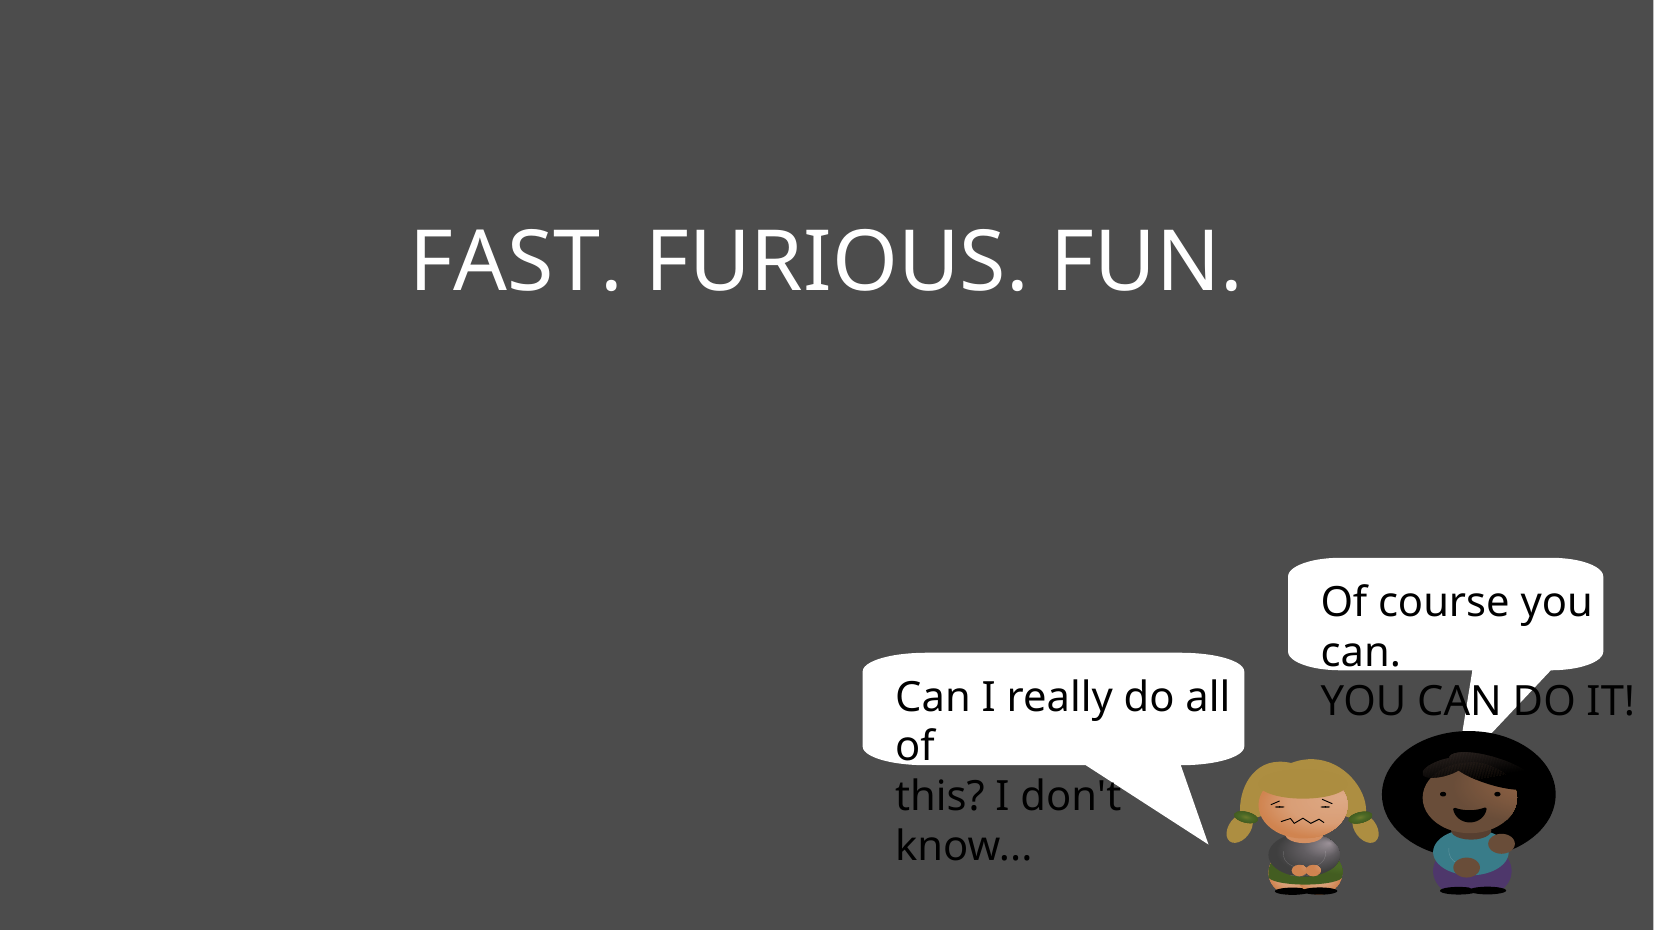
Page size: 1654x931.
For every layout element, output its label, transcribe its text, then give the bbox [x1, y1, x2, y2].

text_box [1520, 690, 1532, 704]
text_box [862, 652, 1240, 760]
text_box [1482, 690, 1494, 709]
text_box [1288, 557, 1599, 666]
text_box Can I really do all of this? I don't know... [880, 664, 1250, 785]
picture [1226, 759, 1379, 905]
text_box Of course you can. YOU CAN DO IT! [1305, 569, 1654, 690]
picture [1381, 731, 1556, 904]
title FAST. FURIOUS. FUN. [120, 189, 1533, 345]
text_box [1462, 690, 1516, 731]
text_box [1116, 785, 1209, 845]
